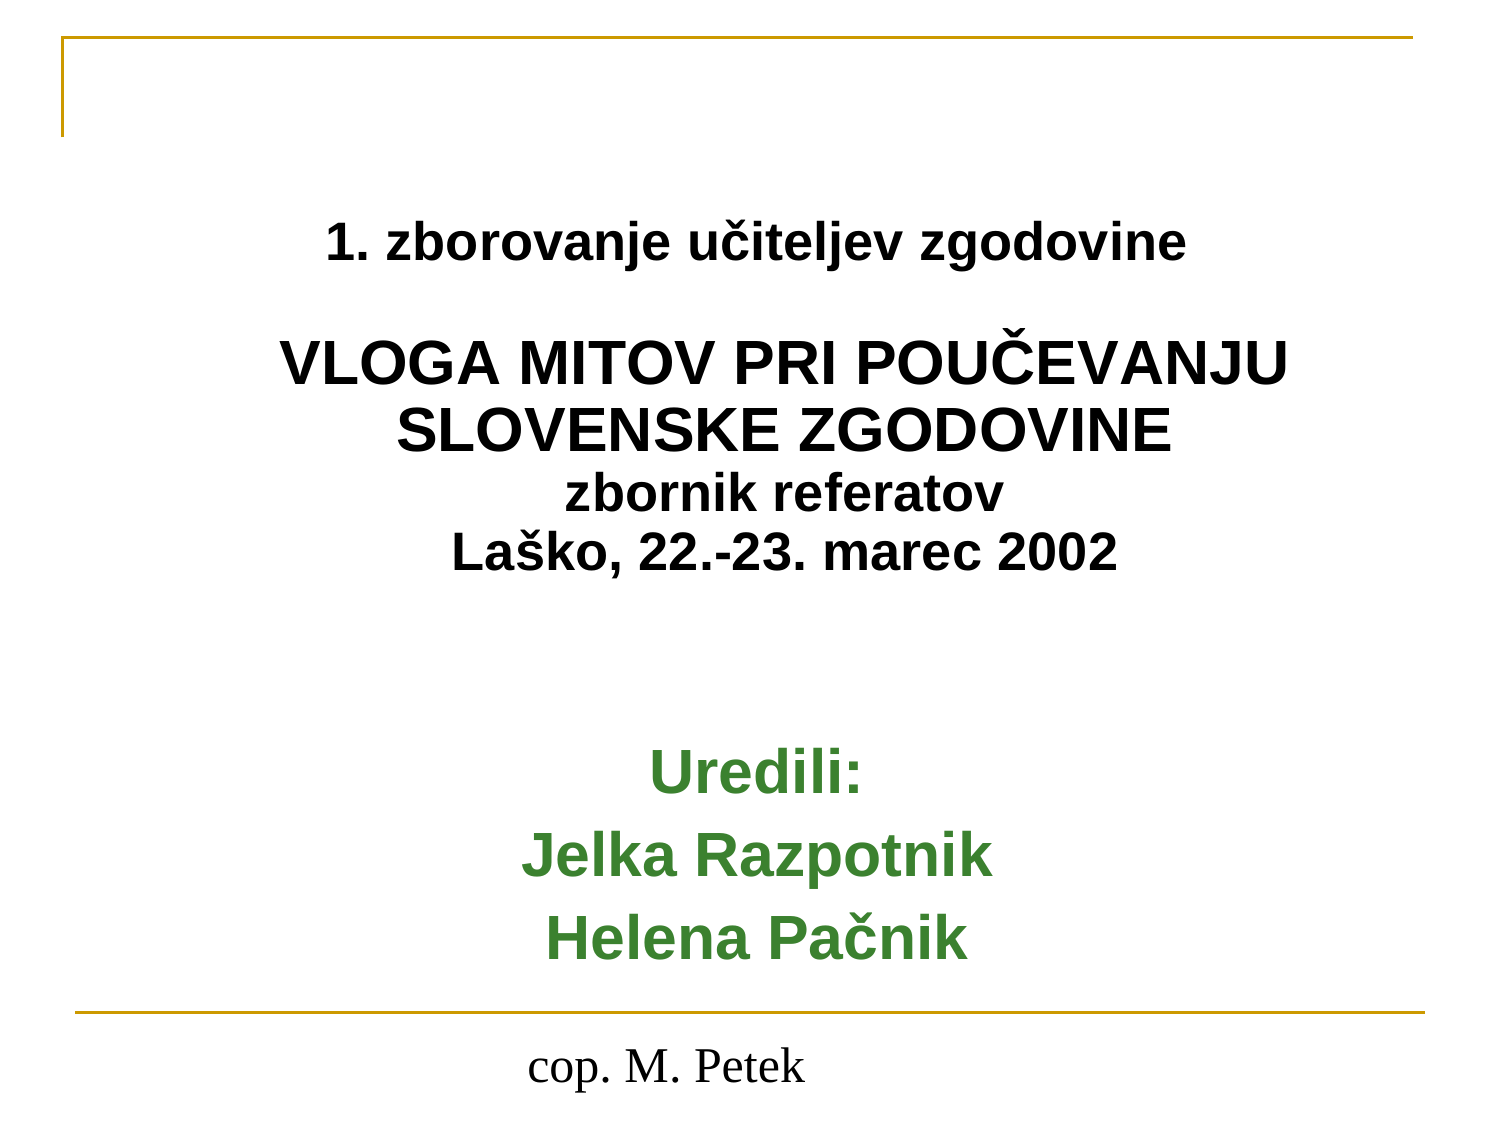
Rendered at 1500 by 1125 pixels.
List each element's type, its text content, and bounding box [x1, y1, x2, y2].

list 1. zborovanje učiteljev zgodovine VLOGA MITOV PRI POUČEVANJU SLOVENSKE ZGODOVINE zbornik referatov Laško, 22.-23. marec 2002 Uredili: Jelka Razpotnik Helena Pačnik [76, 66, 1438, 1059]
